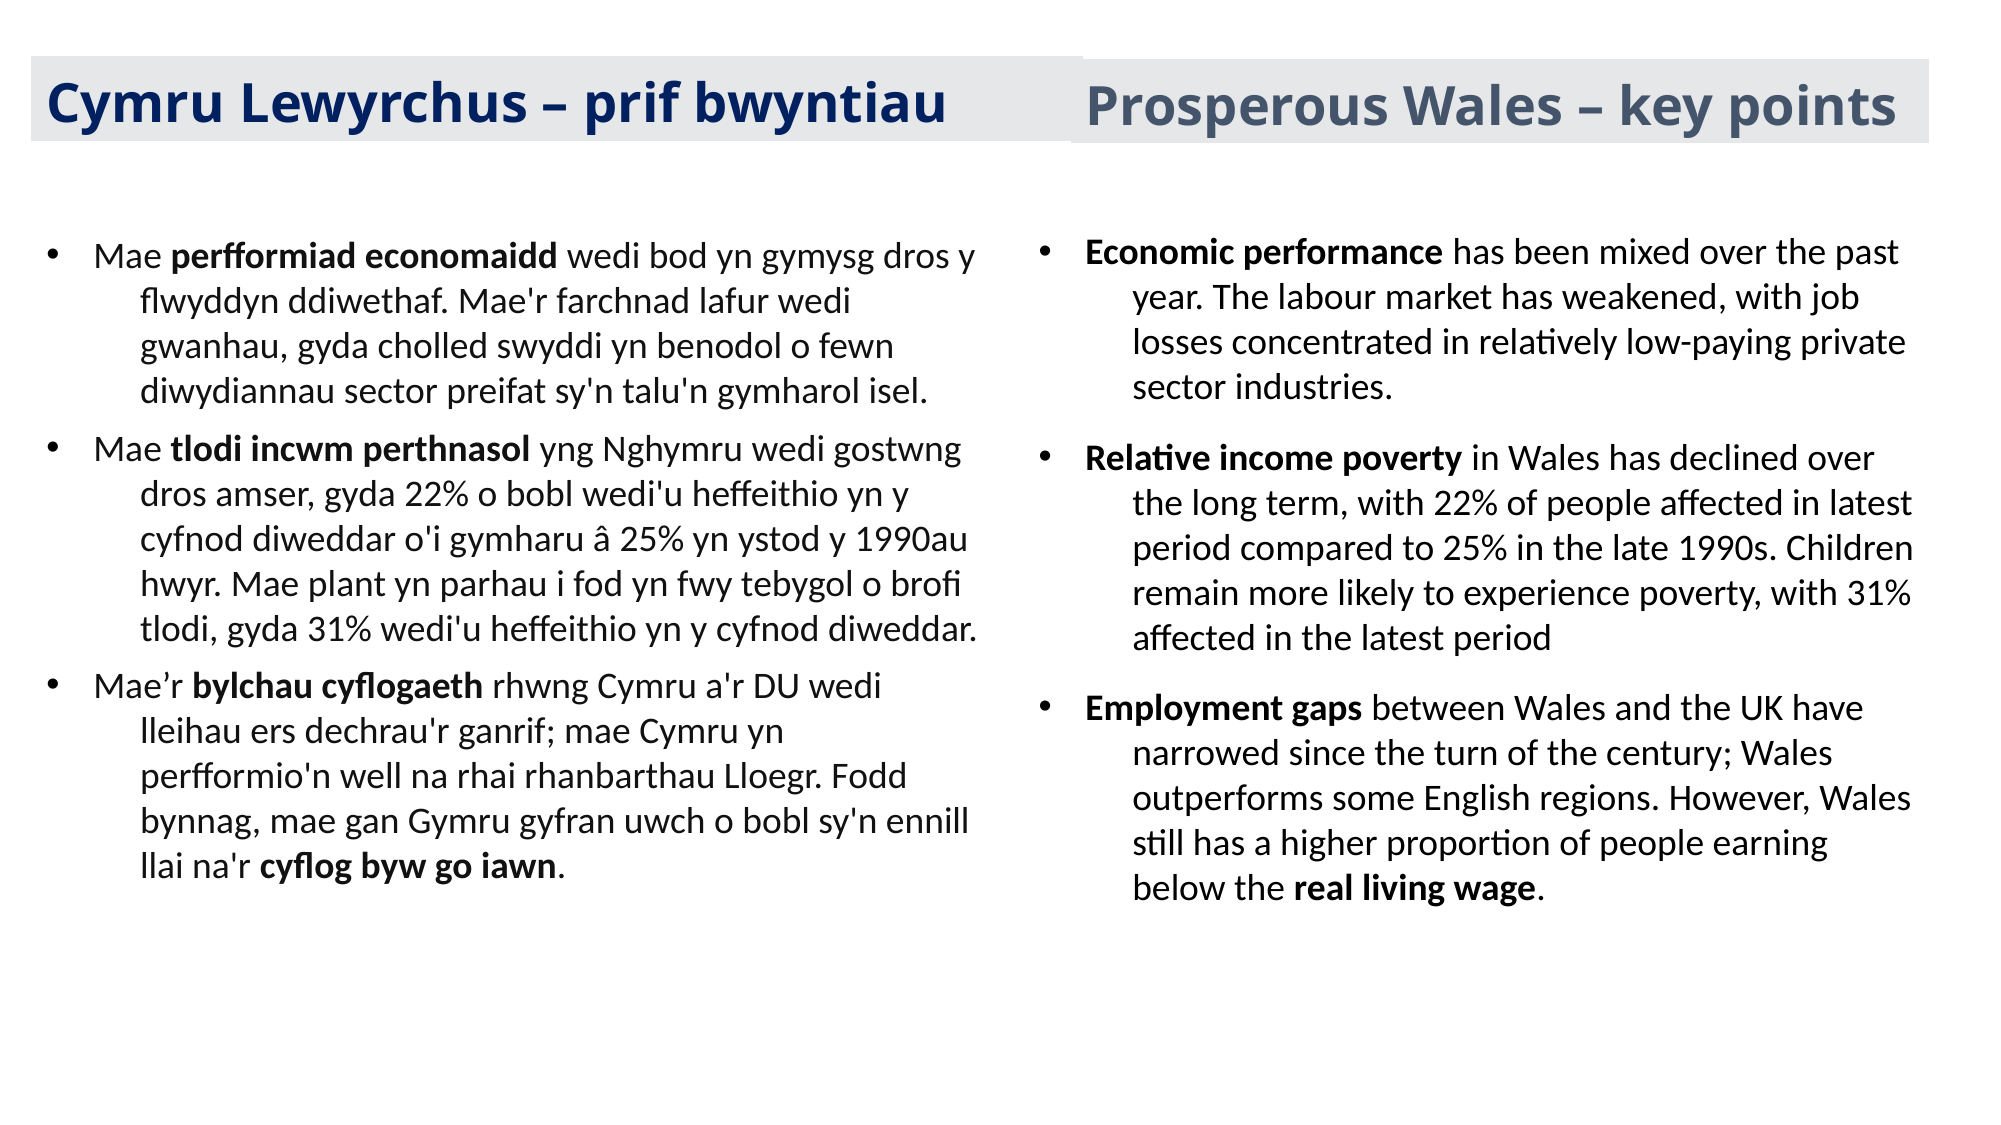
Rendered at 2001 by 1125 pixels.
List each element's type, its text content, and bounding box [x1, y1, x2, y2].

text_box Mae perfformiad economaidd wedi bod yn gymysg dros y flwyddyn ddiwethaf. Mae'r farchnad lafur wedi gwanhau, gyda cholled swyddi yn benodol o fewn diwydiannau sector preifat sy'n talu'n gymharol isel. Mae tlodi incwm perthnasol yng Nghymru wedi gostwng dros amser, gyda 22% o bobl wedi'u heffeithio yn y cyfnod diweddar o'i gymharu â 25% yn ystod y 1990au hwyr. Mae plant yn parhau i fod yn fwy tebygol o brofi tlodi, gyda 31% wedi'u heffeithio yn y cyfnod diweddar. Mae’r bylchau cyflogaeth rhwng Cymru a'r DU wedi lleihau ers dechrau'r ganrif; mae Cymru yn perfformio'n well na rhai rhanbarthau Lloegr. Fodd bynnag, mae gan Gymru gyfran uwch o bobl sy'n ennill llai na'r cyflog byw go iawn. [31, 223, 995, 926]
text_box Economic performance has been mixed over the past year. The labour market has weakened, with job losses concentrated in relatively low-paying private sector industries. Relative income poverty in Wales has declined over the long term, with 22% of people affected in latest period compared to 25% in the late 1990s. Children remain more likely to experience poverty, with 31% affected in the latest period Employment gaps between Wales and the UK have narrowed since the turn of the century; Wales outperforms some English regions. However, Wales still has a higher proportion of people earning below the real living wage. [1023, 220, 1946, 922]
text_box Cymru Lewyrchus – prif bwyntiau [31, 56, 1083, 141]
text_box Prosperous Wales – key points [1071, 59, 1929, 143]
